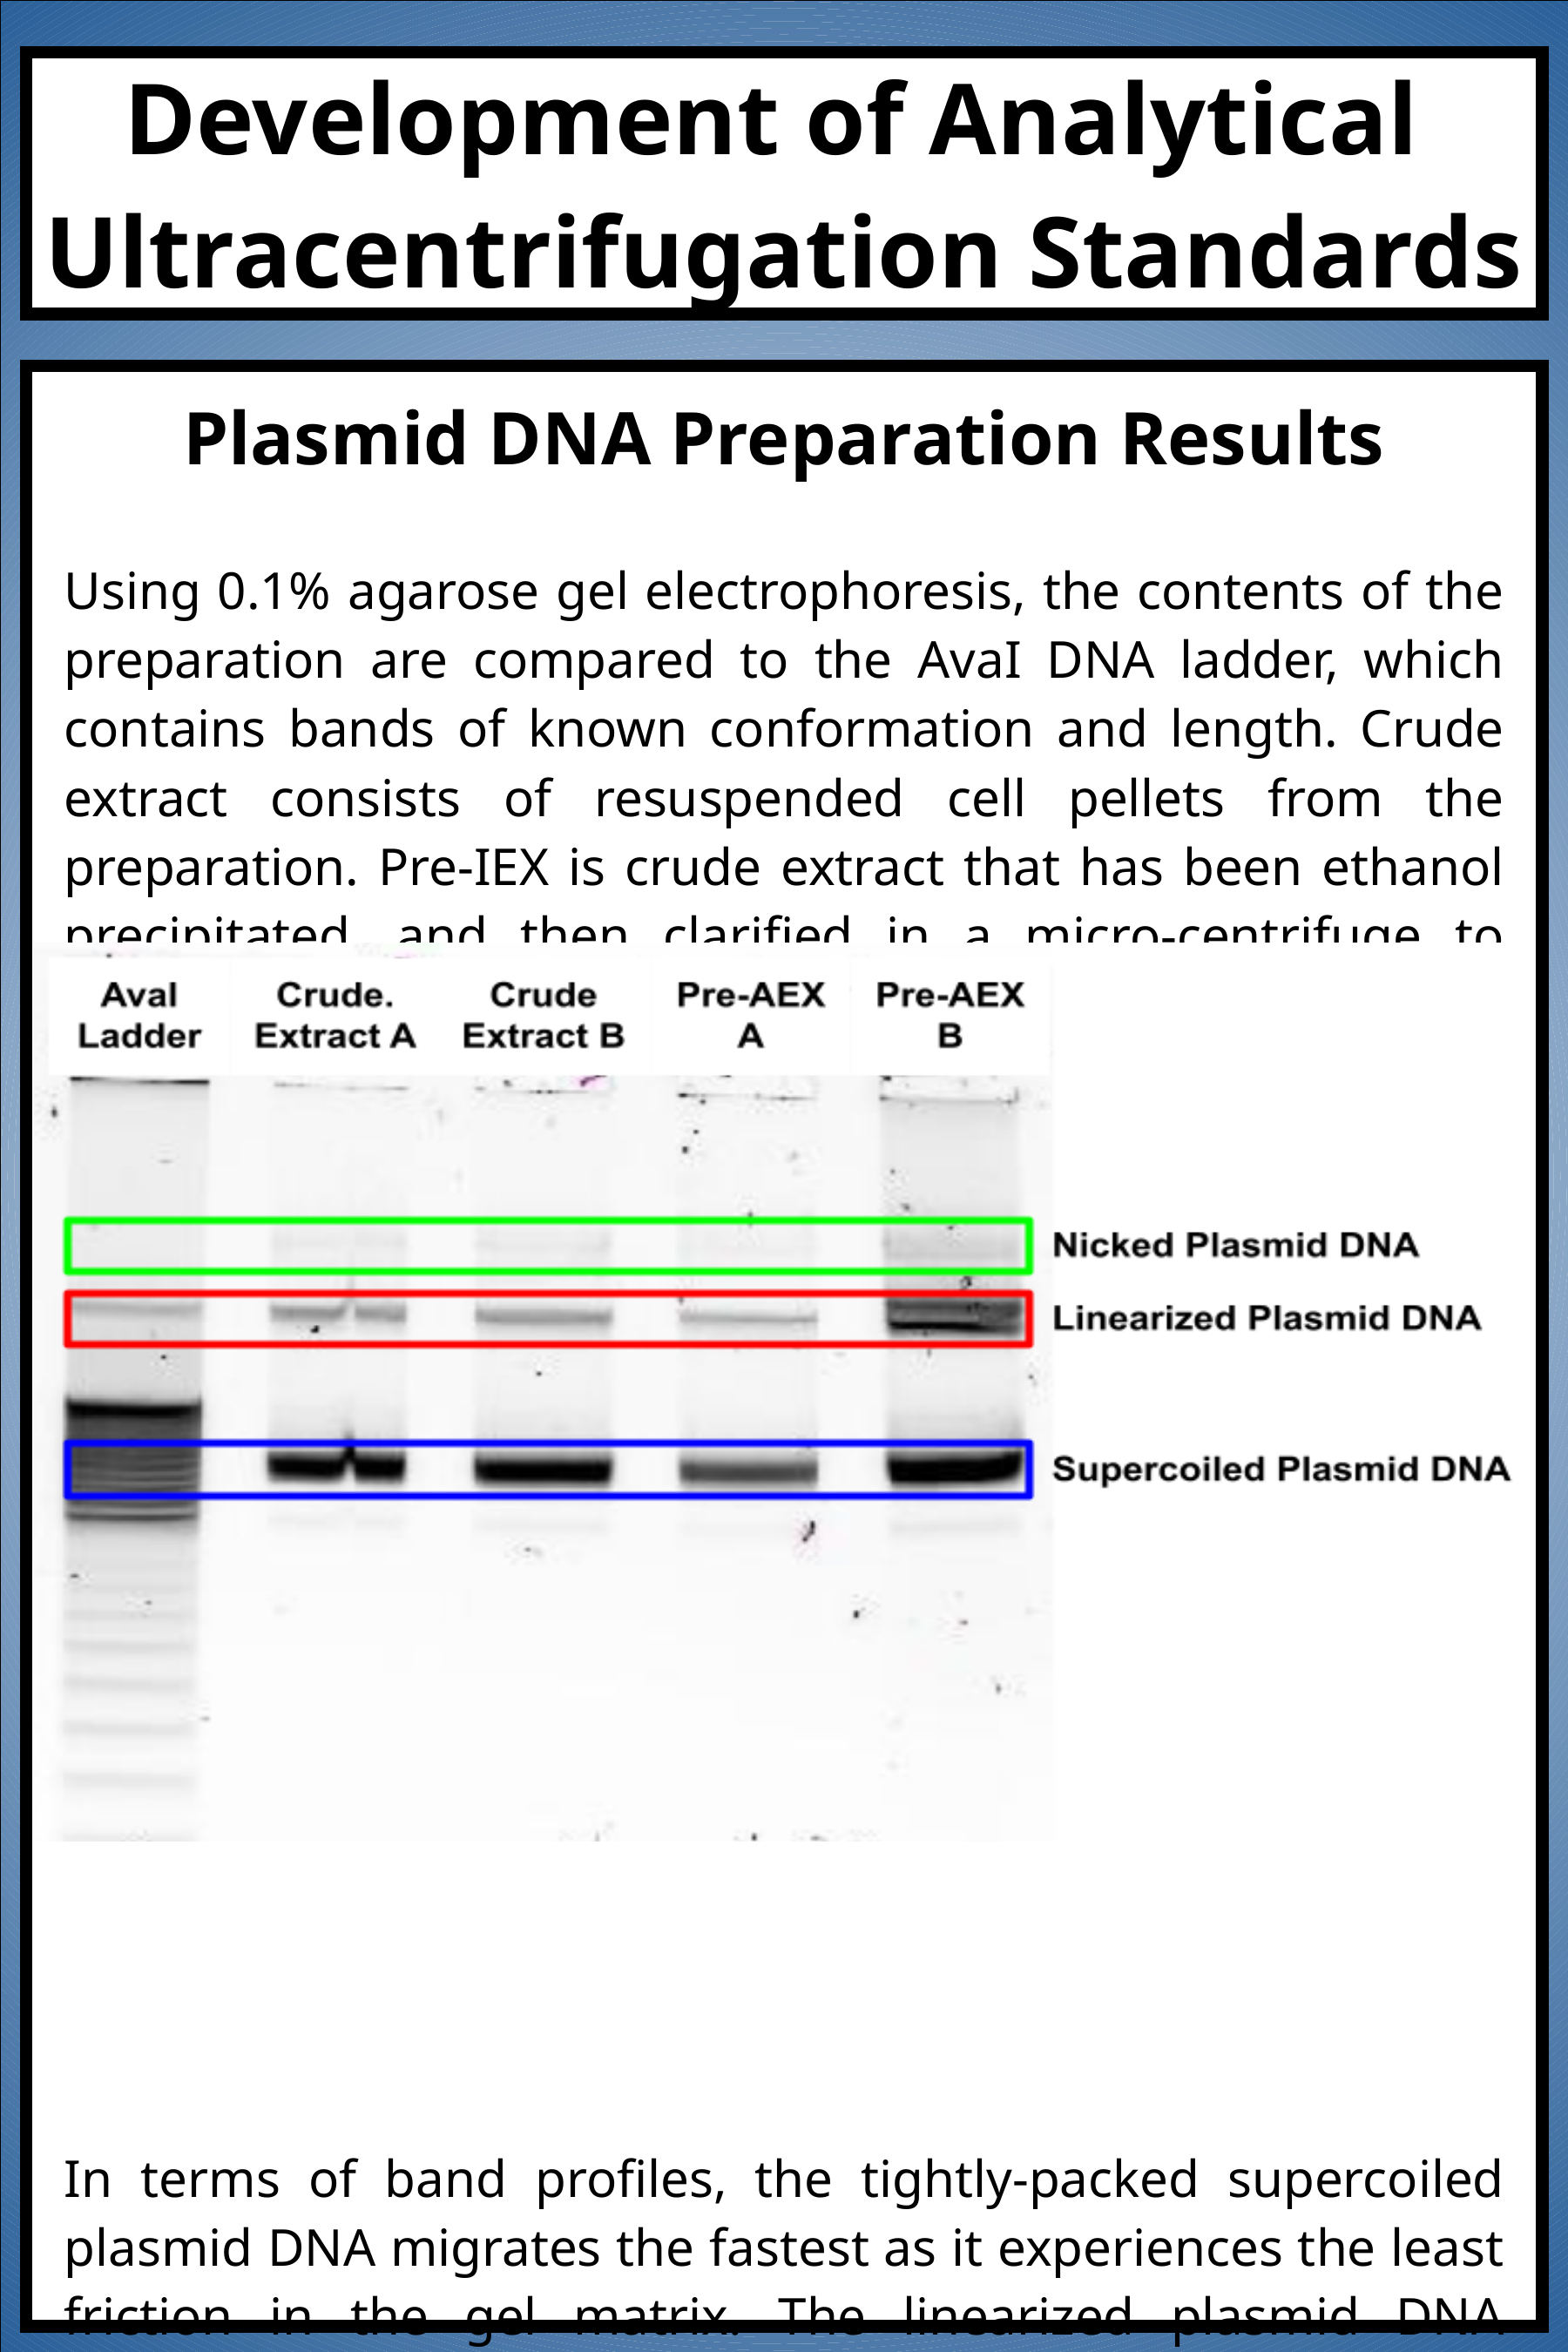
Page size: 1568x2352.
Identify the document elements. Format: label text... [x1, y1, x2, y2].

text_box [0, 0, 1568, 2352]
picture [33, 943, 1523, 1842]
text_box Development of Analytical Ultracentrifugation Standards [26, 52, 1542, 314]
text_box Plasmid DNA Preparation Results Using 0.1% agarose gel electrophoresis, the contents of the preparation are compared to the AvaI DNA ladder, which contains bands of known conformation and length. Crude extract consists of resuspended cell pellets from the preparation. Pre-IEX is crude extract that has been ethanol precipitated, and then clarified in a micro-centrifuge to remove any remaining cell-debris contaminants. In terms of band profiles, the tightly-packed supercoiled plasmid DNA migrates the fastest as it experiences the least friction in the gel matrix. The linearized plasmid DNA migrates slower than the supercoiled plasmid DNA. The nicked-circular plasmid DNA, where the supercoiled conformation of the plasmid DNA has been broken, migrates at the slowest rate due to the comparatively larger friction it experiences in the gel matrix. [51, 381, 1518, 943]
text_box Plasmid DNA Preparation Results Using 0.1% agarose gel electrophoresis, the contents of the preparation are compared to the AvaI DNA ladder, which contains bands of known conformation and length. Crude extract consists of resuspended cell pellets from the preparation. Pre-IEX is crude extract that has been ethanol precipitated, and then clarified in a micro-centrifuge to remove any remaining cell-debris contaminants. In terms of band profiles, the tightly-packed supercoiled plasmid DNA migrates the fastest as it experiences the least friction in the gel matrix. The linearized plasmid DNA migrates slower than the supercoiled plasmid DNA. The nicked-circular plasmid DNA, where the supercoiled conformation of the plasmid DNA has been broken, migrates at the slowest rate due to the comparatively larger friction it experiences in the gel matrix. [51, 1842, 1518, 2259]
